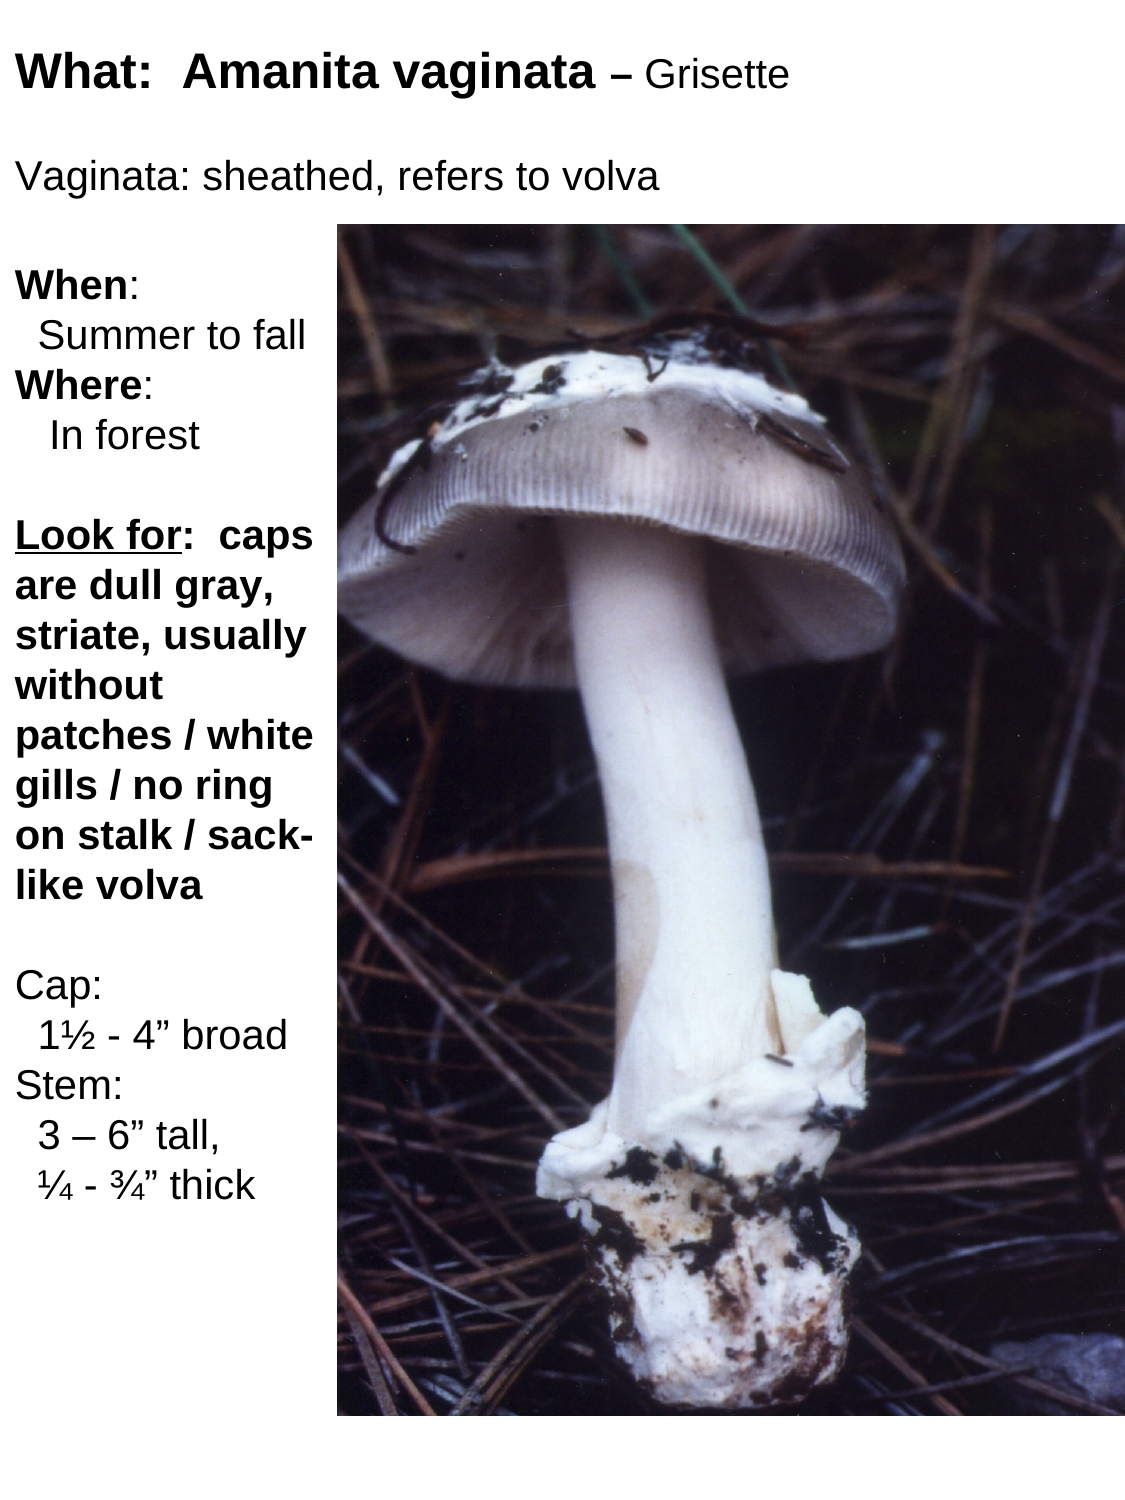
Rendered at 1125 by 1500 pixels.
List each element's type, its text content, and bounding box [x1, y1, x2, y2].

text_box What: Amanita vaginata – Grisette Vaginata: sheathed, refers to volva [0, 31, 1125, 257]
picture [337, 257, 1125, 1416]
text_box When: Summer to fall Where: In forest Look for: caps are dull gray, striate, usually without patches / white gills / no ring on stalk / sack-like volva Cap: 1½ - 4” broad Stem: 3 – 6” tall, ¼ - ¾” thick [0, 249, 338, 1216]
